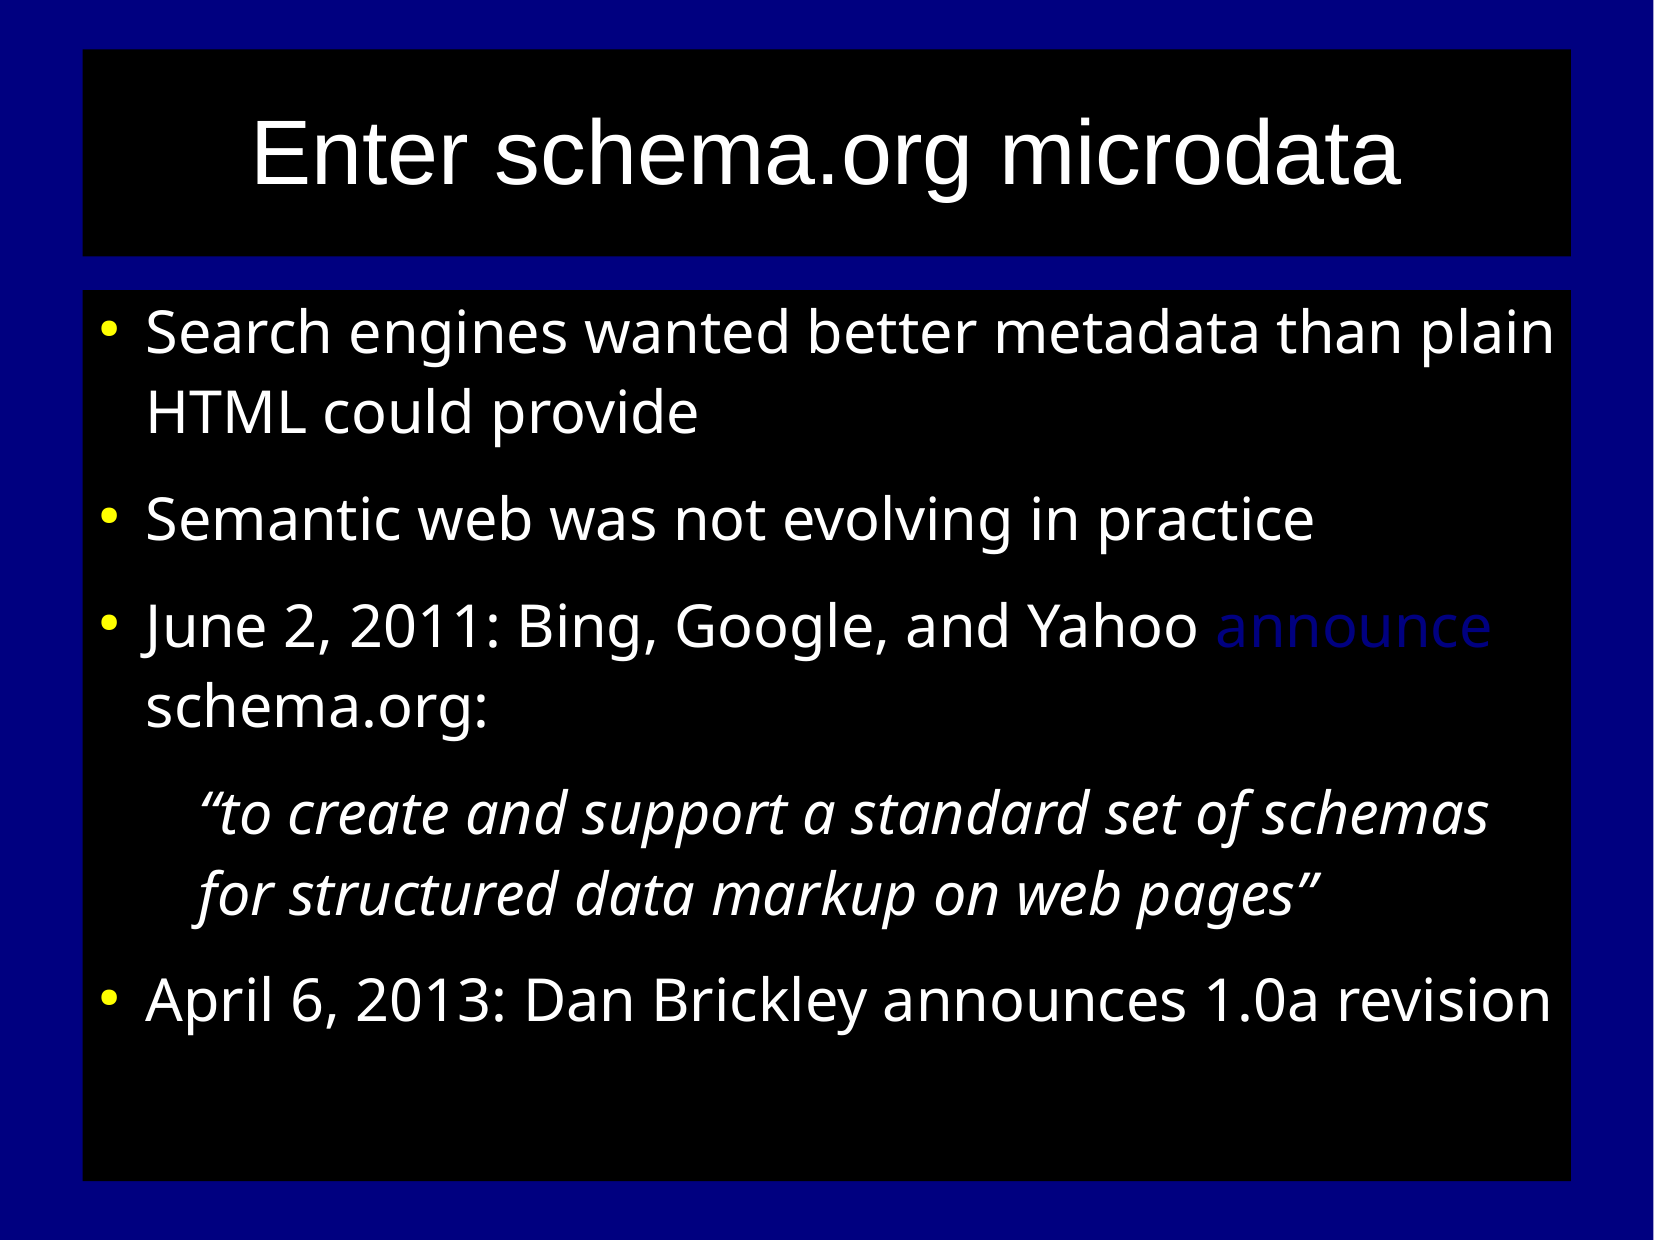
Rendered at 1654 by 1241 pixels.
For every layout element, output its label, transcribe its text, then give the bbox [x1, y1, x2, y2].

list Search engines wanted better metadata than plain HTML could provide Semantic web was not evolving in practice June 2, 2011: Bing, Google, and Yahoo announce schema.org: “to create and support a standard set of schemas for structured data markup on web pages” April 6, 2013: Dan Brickley announces 1.0a revision [82, 290, 1571, 1182]
title Enter schema.org microdata [82, 49, 1571, 257]
